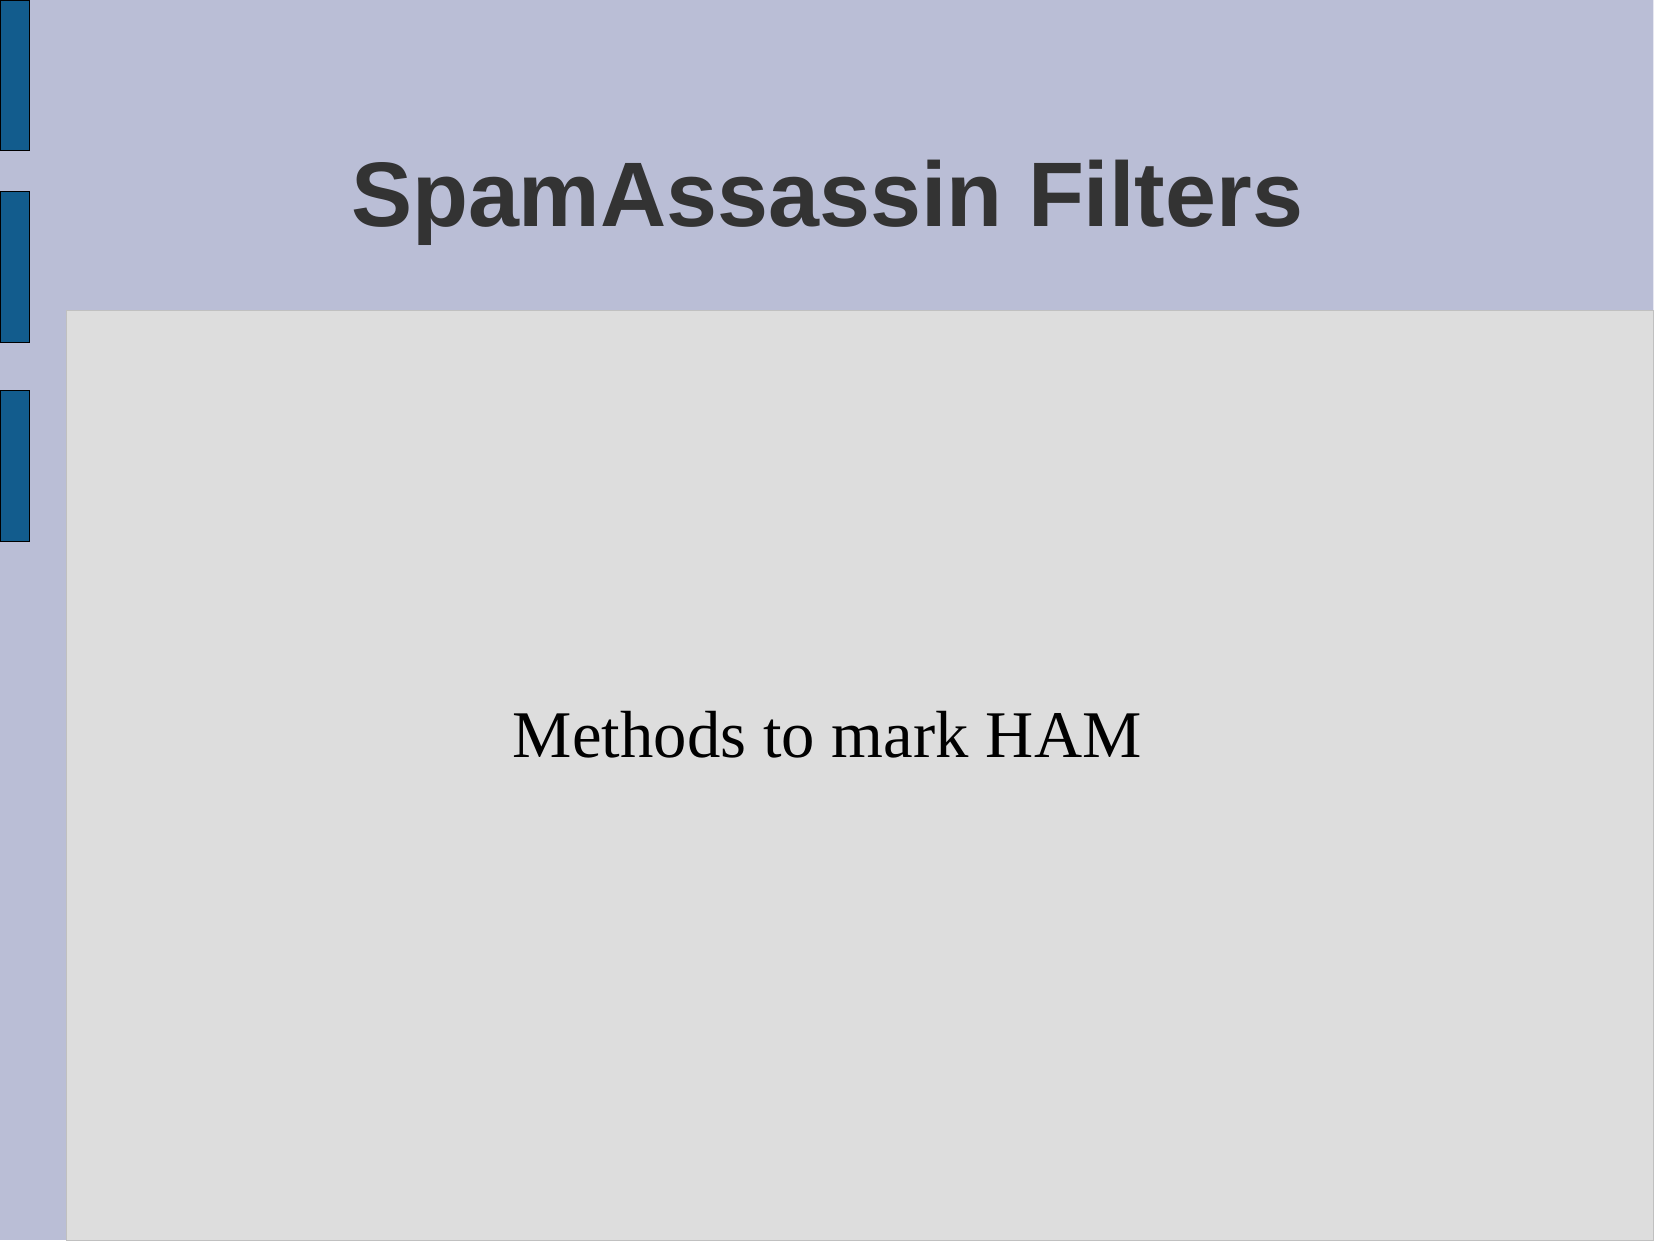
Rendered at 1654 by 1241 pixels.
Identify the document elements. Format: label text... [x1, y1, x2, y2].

title SpamAssassin Filters [121, 91, 1534, 299]
subtitle Methods to mark HAM [121, 344, 1534, 1127]
